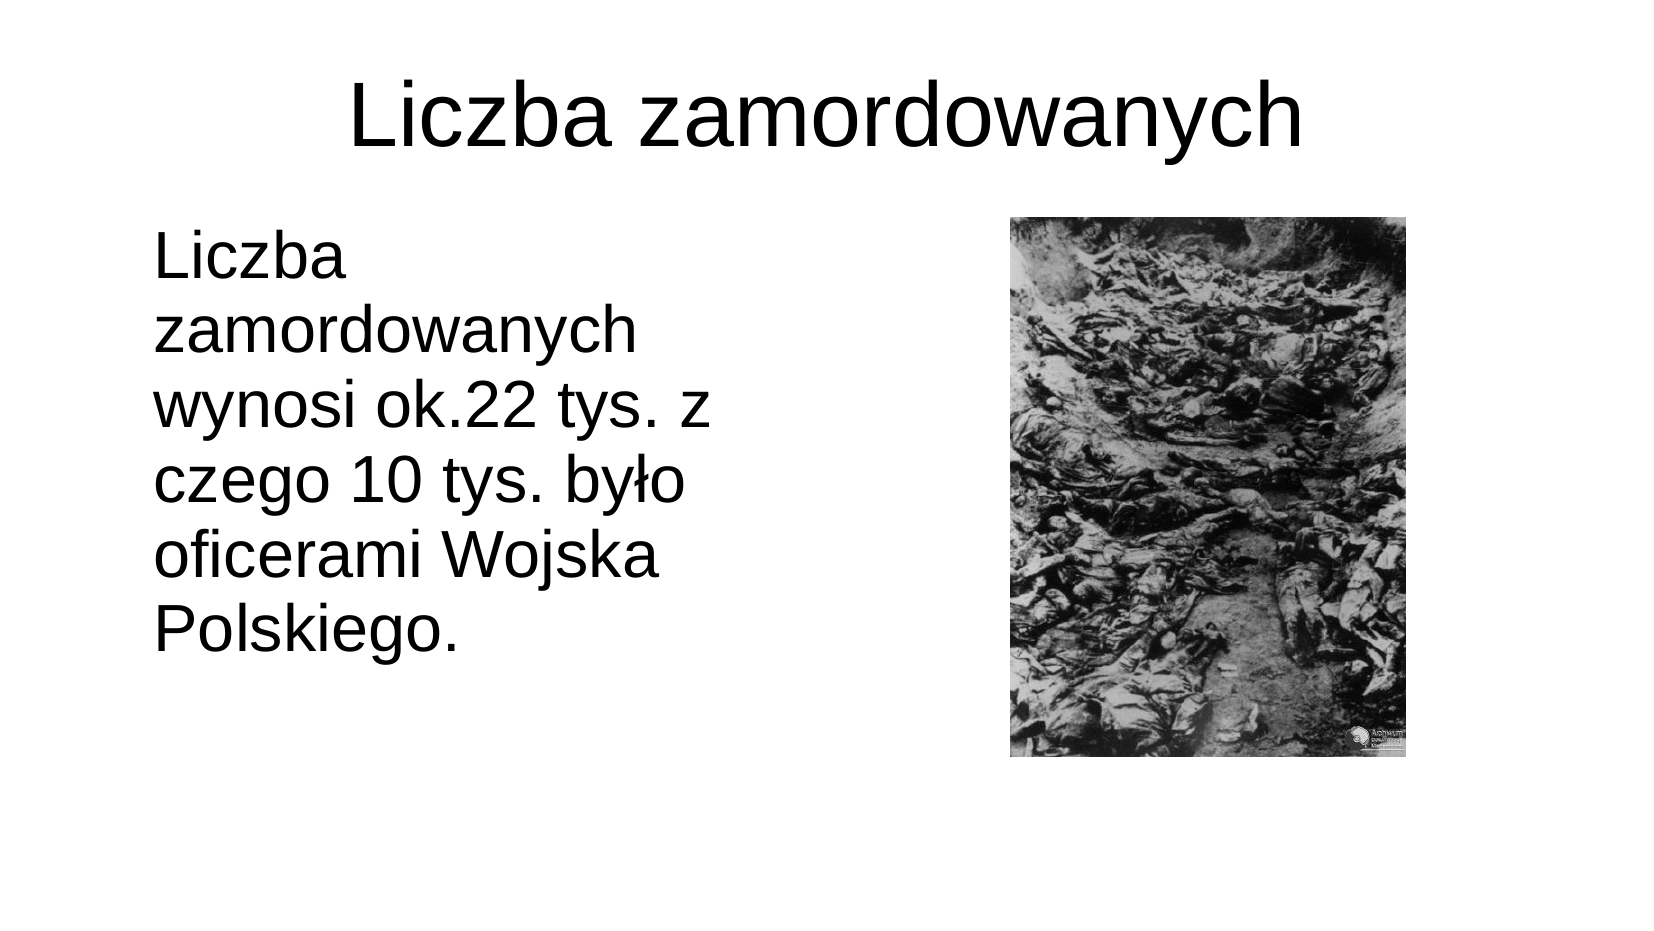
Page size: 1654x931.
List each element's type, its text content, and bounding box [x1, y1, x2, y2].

title Liczba zamordowanych [82, 37, 1571, 193]
picture [1010, 217, 1406, 758]
list Liczba zamordowanych wynosi ok.22 tys. z czego 10 tys. było oficerami Wojska Polskiego. [82, 217, 809, 758]
